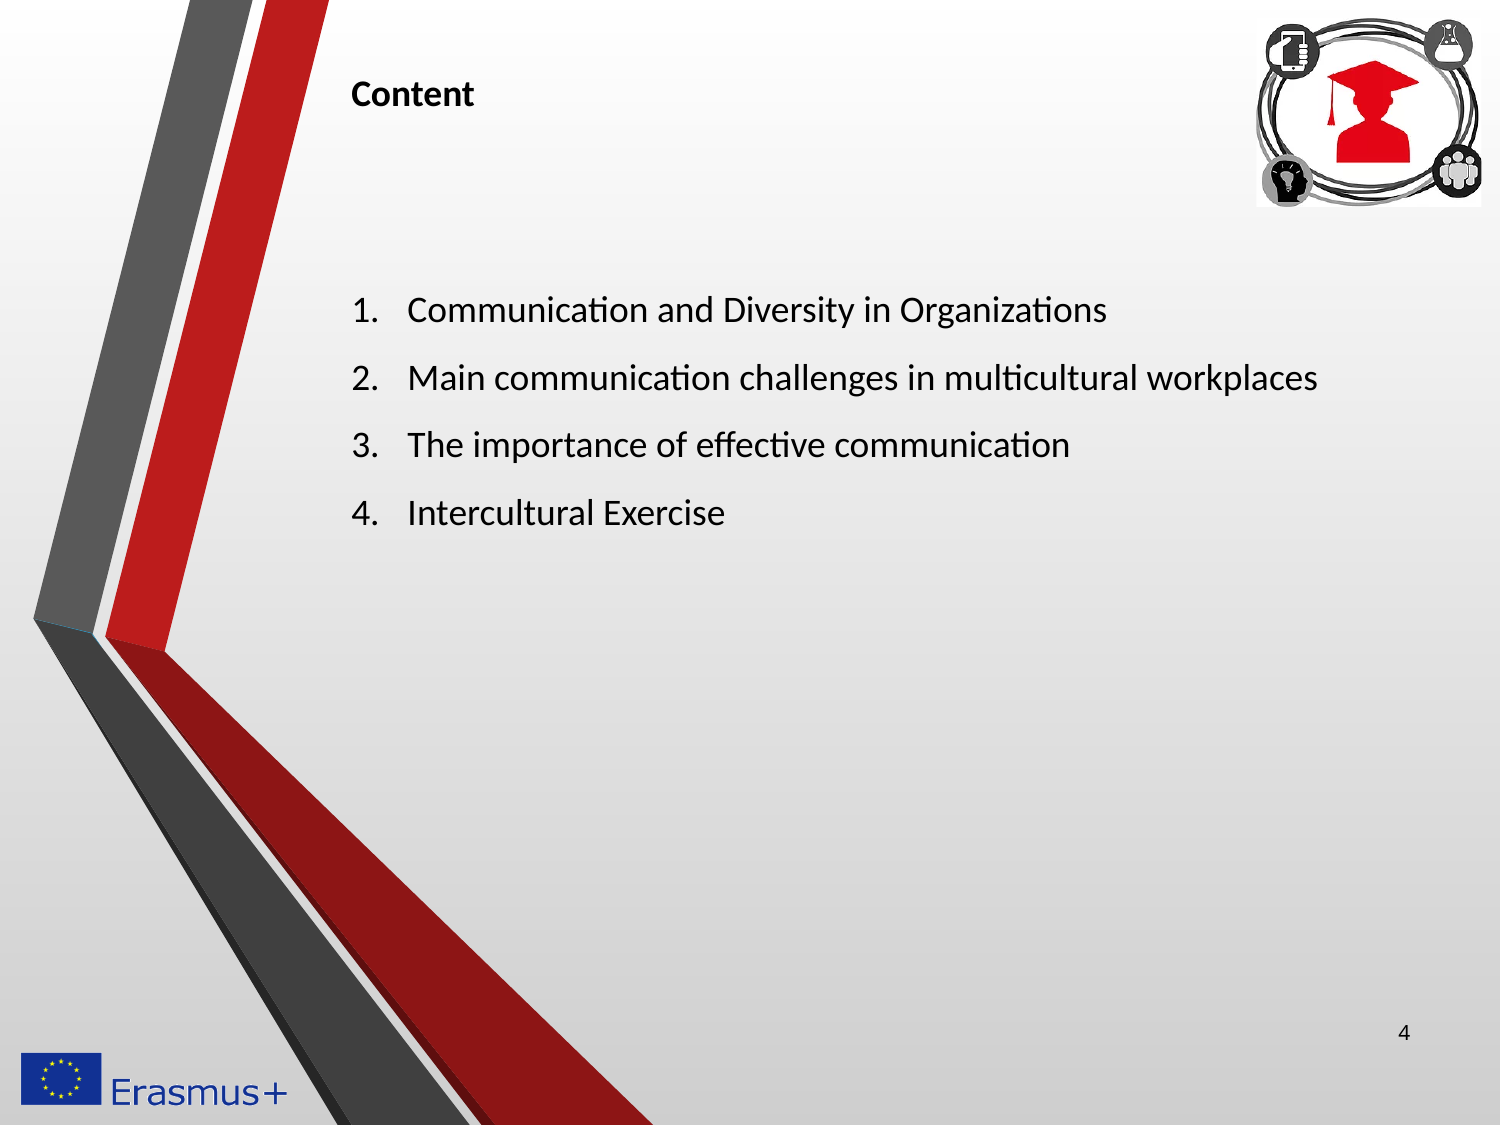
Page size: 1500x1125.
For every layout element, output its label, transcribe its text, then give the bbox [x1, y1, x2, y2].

chart [1257, 19, 1483, 209]
picture [1256, 18, 1482, 207]
text_box Communication and Diversity in Organizations Main communication challenges in multicultural workplaces The importance of effective communication Intercultural Exercise [336, 255, 1388, 541]
picture [5, 1037, 302, 1120]
slide_number <numer> [1357, 1003, 1425, 1064]
text_box Content [336, 61, 975, 122]
